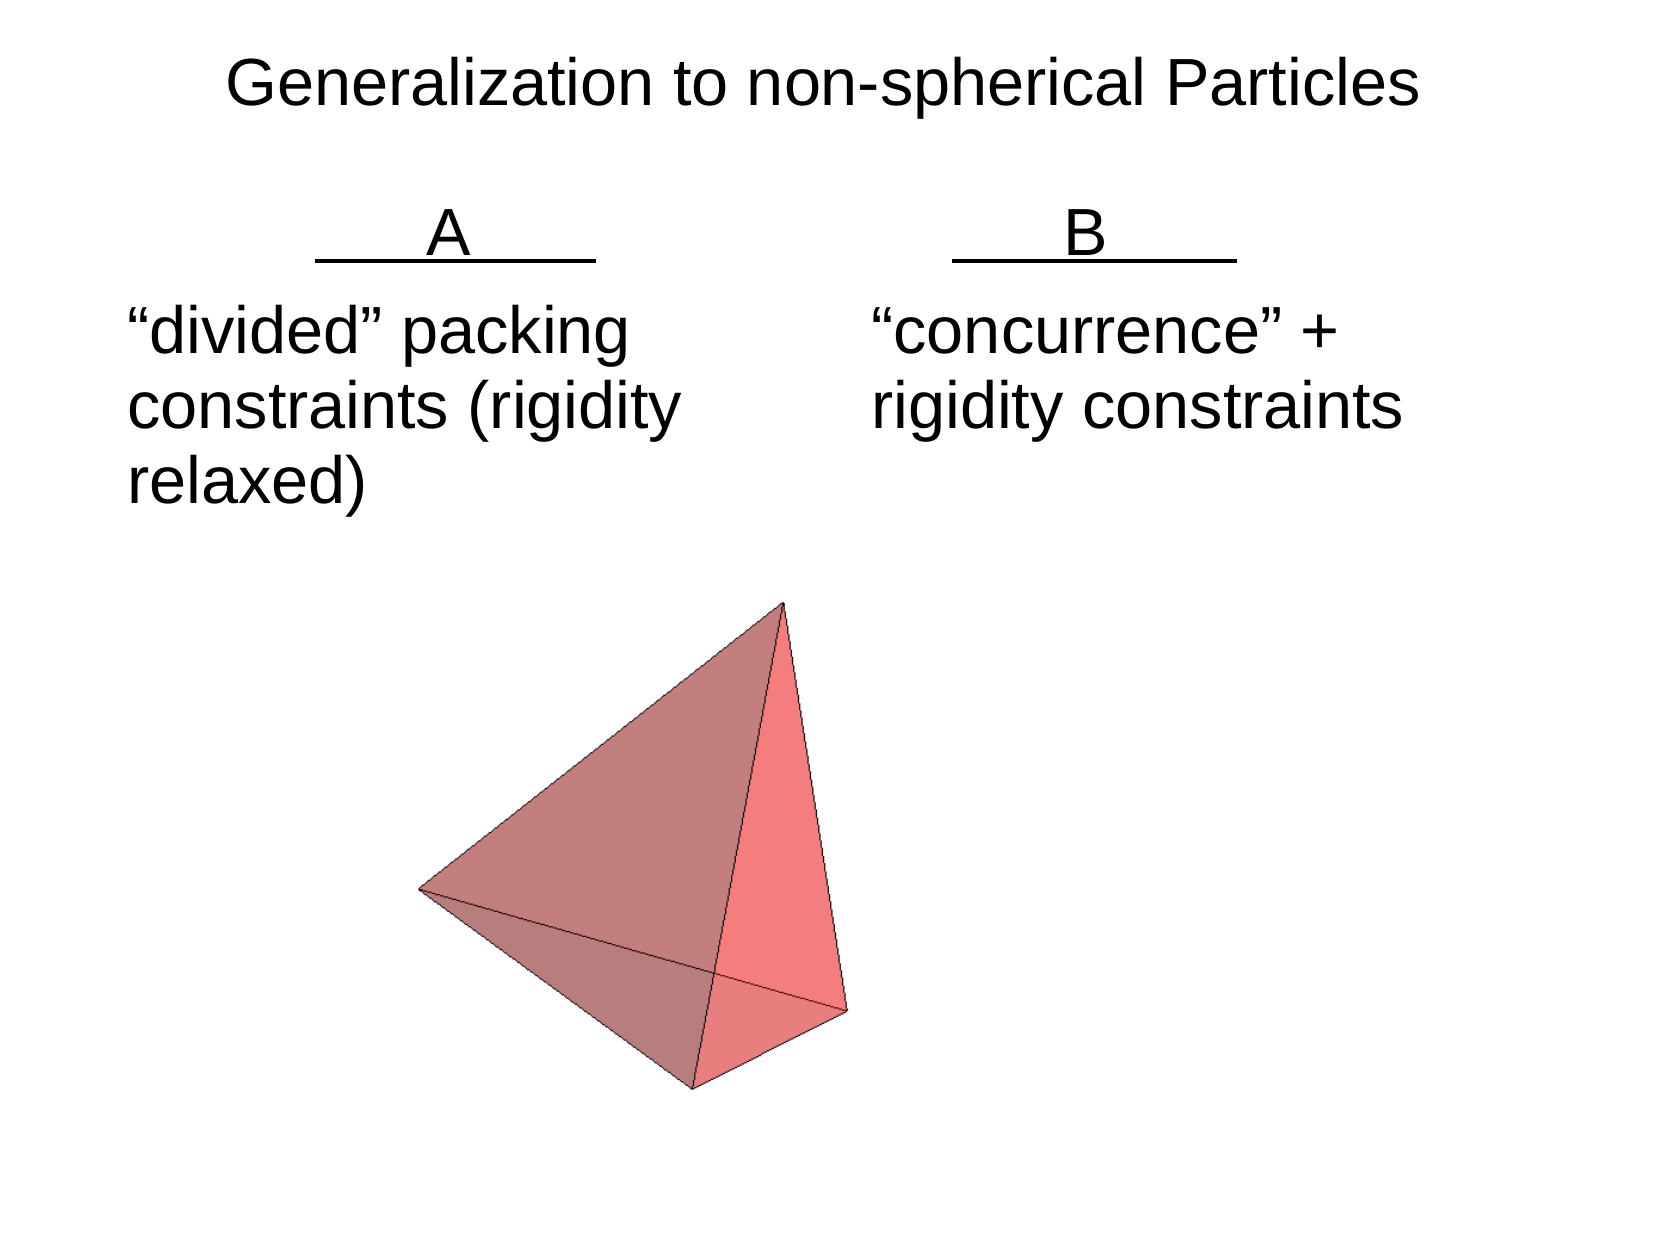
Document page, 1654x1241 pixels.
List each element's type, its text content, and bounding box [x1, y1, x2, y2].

text_box “concurrence” + rigidity constraints [856, 285, 1532, 451]
text_box Generalization to non-spherical Particles [210, 37, 1561, 128]
text_box B [937, 187, 1313, 278]
picture [372, 534, 1088, 1228]
text_box A [300, 187, 676, 278]
text_box “divided” packing constraints (rigidity relaxed) [112, 285, 788, 525]
